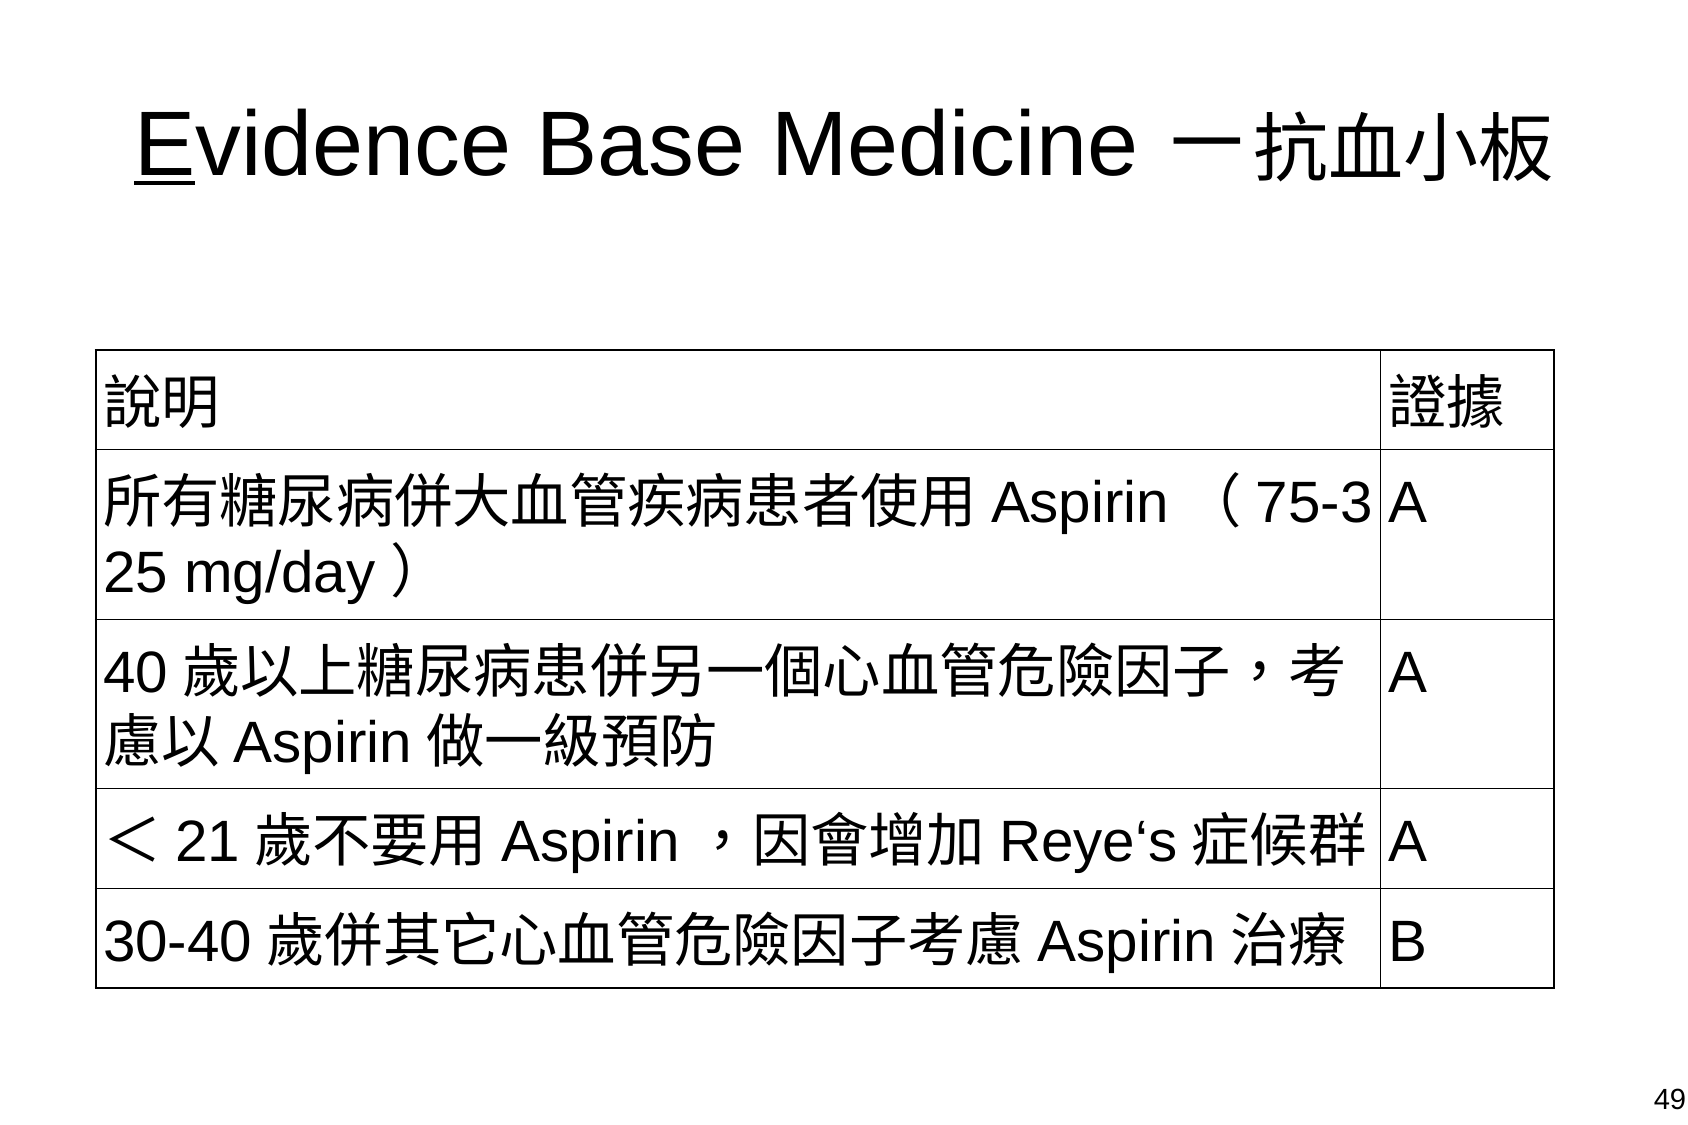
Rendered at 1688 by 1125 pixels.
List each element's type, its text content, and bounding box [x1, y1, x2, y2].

table_cell 所有糖尿病併大血管疾病患者使用Aspirin（75-325 mg/day） [97, 450, 1380, 619]
title Evidence Base Medicine－抗血小板 [84, 45, 1604, 233]
table_header 說明 [97, 351, 1380, 449]
table_cell A [1381, 450, 1553, 619]
table_cell 40歲以上糖尿病患併另一個心血管危險因子，考慮以Aspirin做一級預防 [97, 620, 1380, 788]
table_header 證據 [1381, 351, 1553, 449]
table_cell A [1381, 789, 1553, 888]
table_cell 30-40歲併其它心血管危險因子考慮Aspirin治療 [97, 889, 1380, 987]
table_cell ＜21歲不要用Aspirin，因會增加Reye‘s症候群 [97, 789, 1380, 888]
table_cell B [1381, 889, 1553, 987]
table_cell A [1381, 620, 1553, 788]
